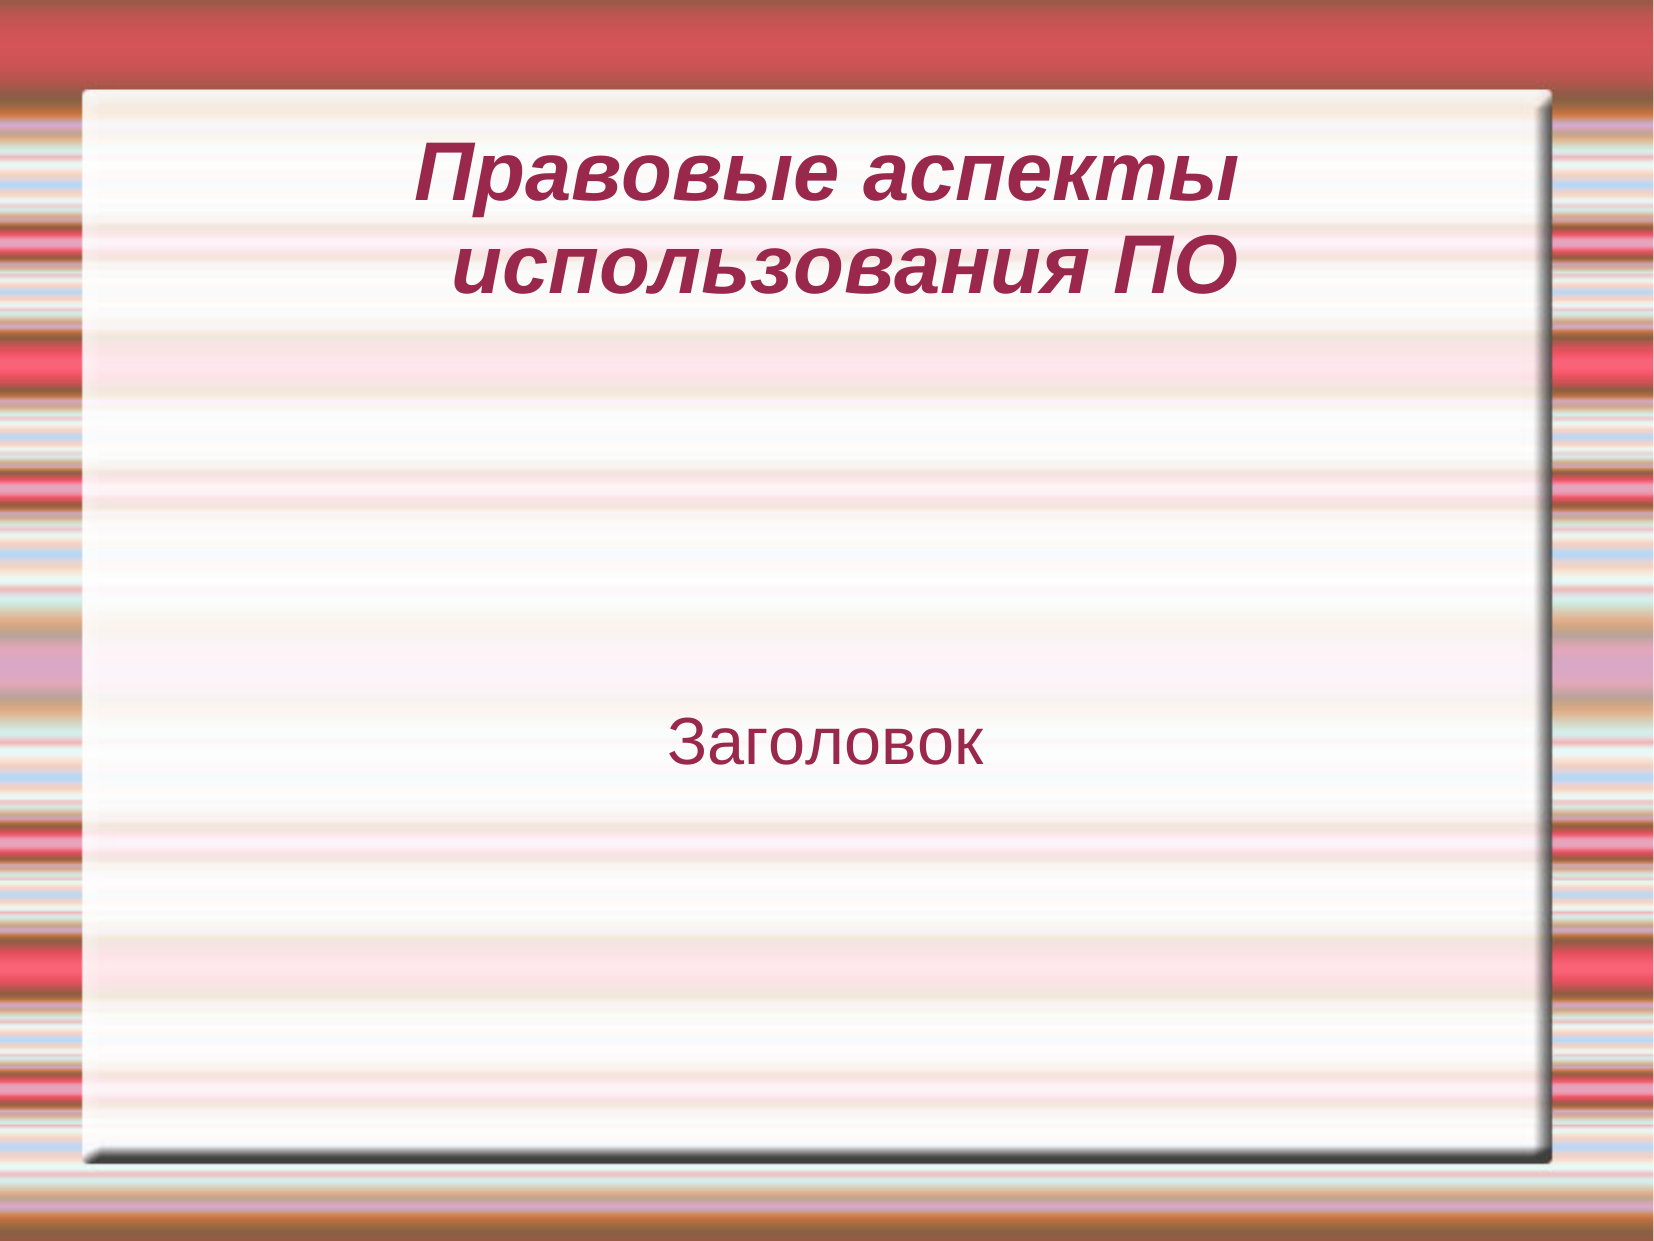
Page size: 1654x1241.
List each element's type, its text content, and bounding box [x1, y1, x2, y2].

subtitle Заголовок [134, 350, 1516, 1133]
title Правовые аспекты использования ПО [121, 114, 1534, 322]
picture [0, 0, 1654, 1241]
